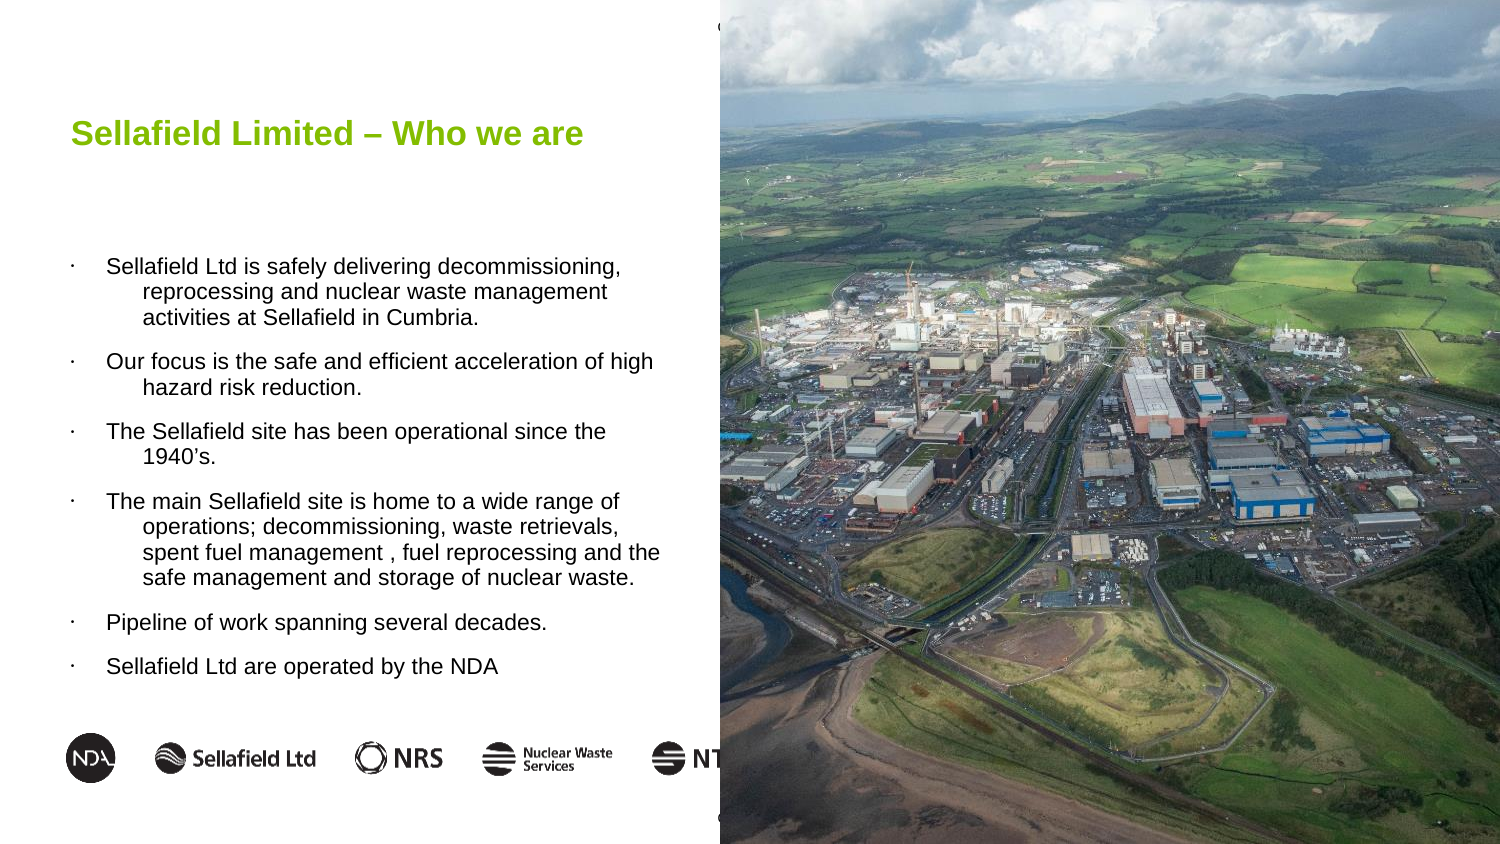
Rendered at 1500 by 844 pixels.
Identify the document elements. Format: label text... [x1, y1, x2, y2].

list Sellafield Limited – Who we are [70, 118, 588, 175]
list Sellafield Ltd is safely delivering decommissioning, reprocessing and nuclear waste management activities at Sellafield in Cumbria. Our focus is the safe and efficient acceleration of high hazard risk reduction. The Sellafield site has been operational since the 1940’s. The main Sellafield site is home to a wide range of operations; decommissioning, waste retrievals, spent fuel management , fuel reprocessing and the safe management and storage of nuclear waste. Pipeline of work spanning several decades. Sellafield Ltd are operated by the NDA [70, 253, 671, 713]
picture [720, 0, 1500, 844]
